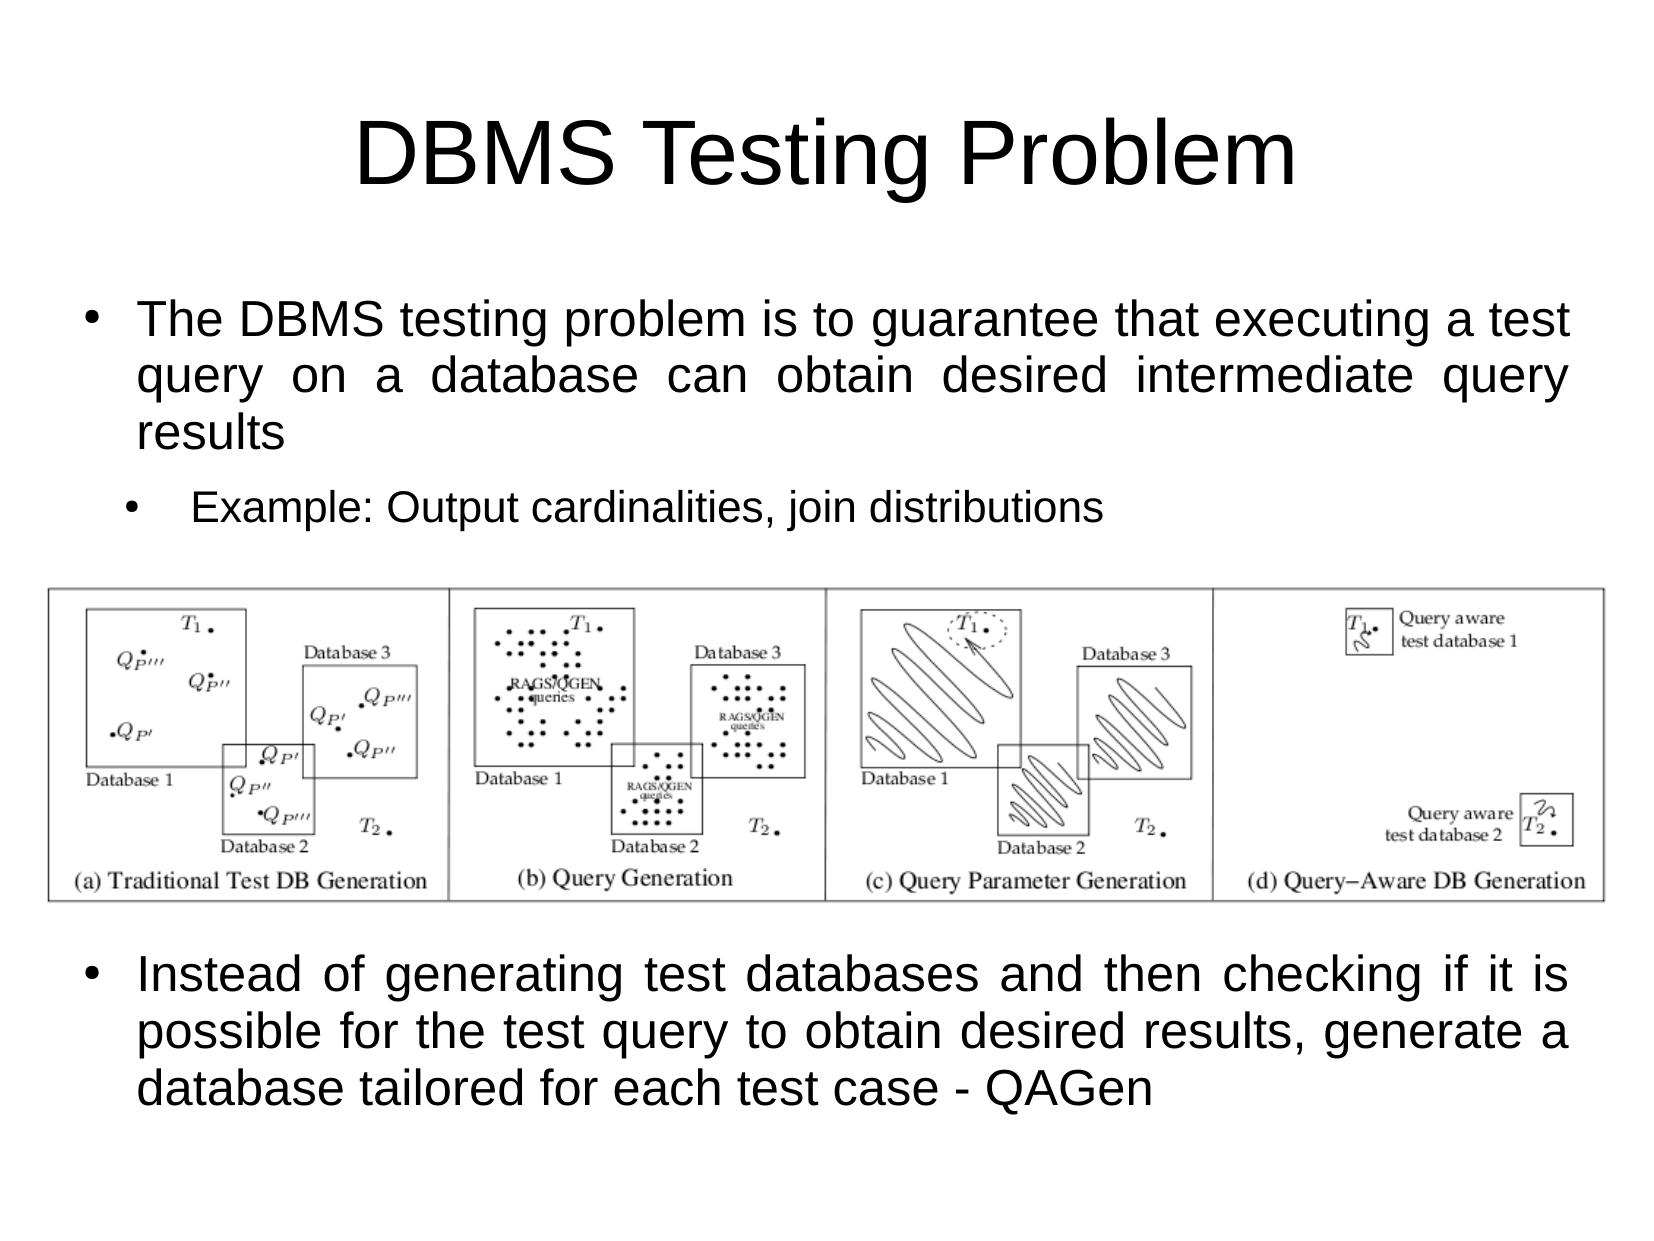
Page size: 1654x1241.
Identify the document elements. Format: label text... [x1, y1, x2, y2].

list The DBMS testing problem is to guarantee that executing a test query on a database can obtain desired intermediate query results Example: Output cardinalities, join distributions Instead of generating test databases and then checking if it is possible for the test query to obtain desired results, generate a database tailored for each test case - QAGen [82, 922, 1571, 1123]
picture [29, 566, 1625, 922]
list The DBMS testing problem is to guarantee that executing a test query on a database can obtain desired intermediate query results Example: Output cardinalities, join distributions Instead of generating test databases and then checking if it is possible for the test query to obtain desired results, generate a database tailored for each test case - QAGen [82, 290, 1571, 566]
title DBMS Testing Problem [82, 49, 1571, 257]
